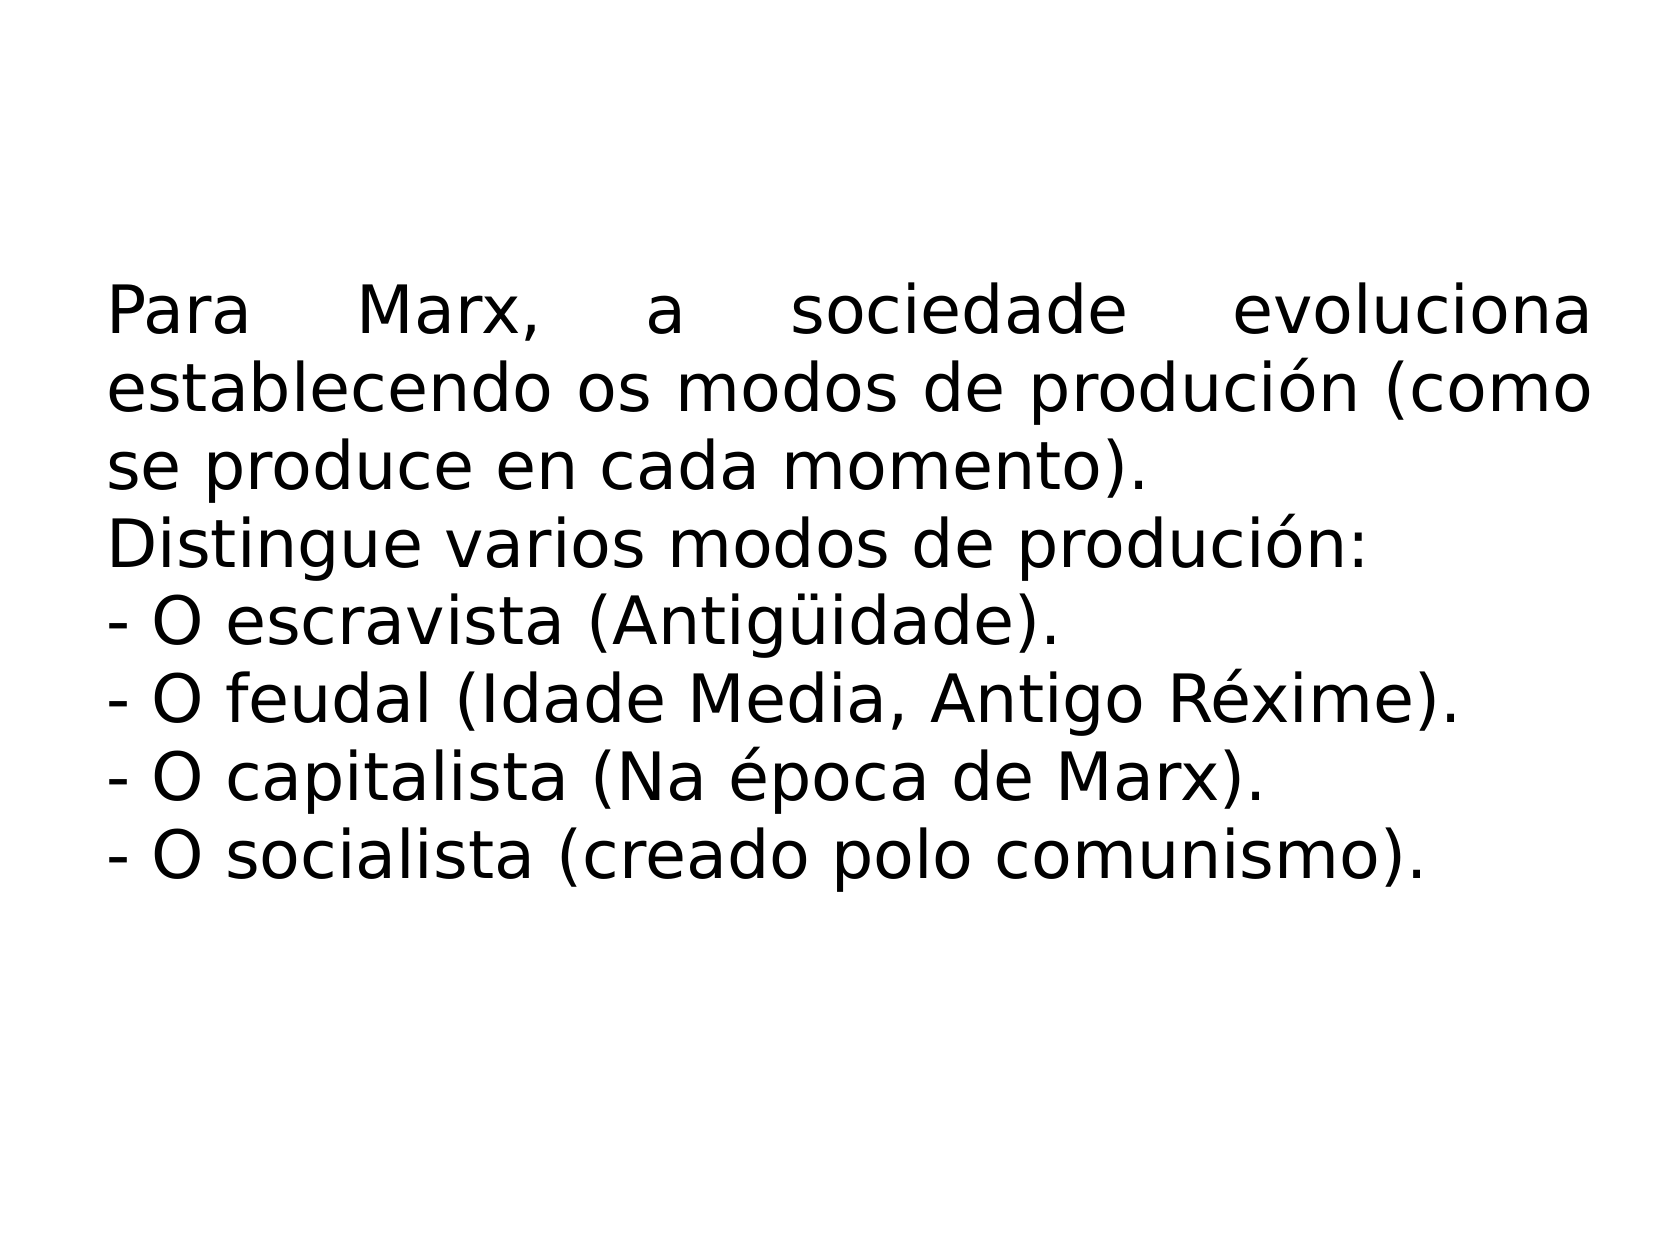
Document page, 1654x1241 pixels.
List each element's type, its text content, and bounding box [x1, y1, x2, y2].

subtitle Para Marx, a sociedade evoluciona establecendo os modos de produción (como se produce en cada momento). Distingue varios modos de produción: - O escravista (Antigüidade). - O feudal (Idade Media, Antigo Réxime). - O capitalista (Na época de Marx). - O socialista (creado polo comunismo). [106, 271, 1595, 894]
